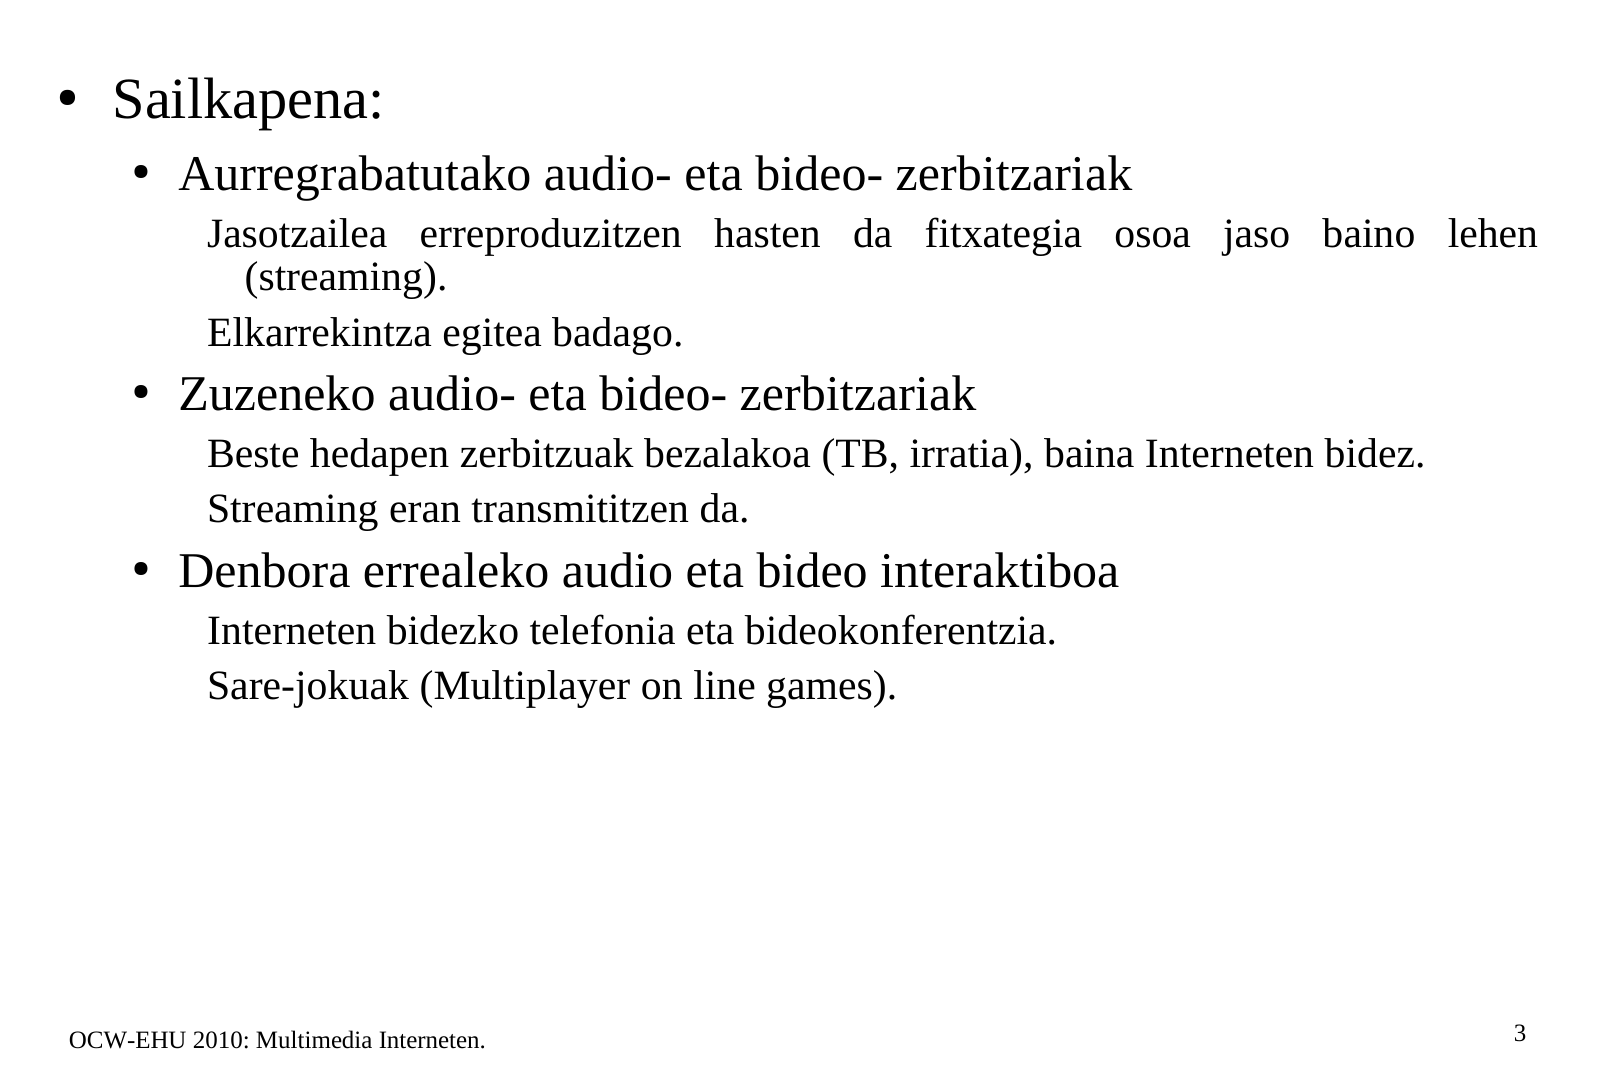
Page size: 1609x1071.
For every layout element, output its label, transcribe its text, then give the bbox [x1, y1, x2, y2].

list Sailkapena: Aurregrabatutako audio- eta bideo- zerbitzariak Jasotzailea erreproduzitzen hasten da fitxategia osoa jaso baino lehen (streaming). Elkarrekintza egitea badago. Zuzeneko audio- eta bideo- zerbitzariak Beste hedapen zerbitzuak bezalakoa (TB, irratia), baina Interneten bidez. Streaming eran transmititzen da. Denbora errealeko audio eta bideo interaktiboa Interneten bidezko telefonia eta bideokonferentzia. Sare-jokuak (Multiplayer on line games). [41, 59, 1555, 999]
